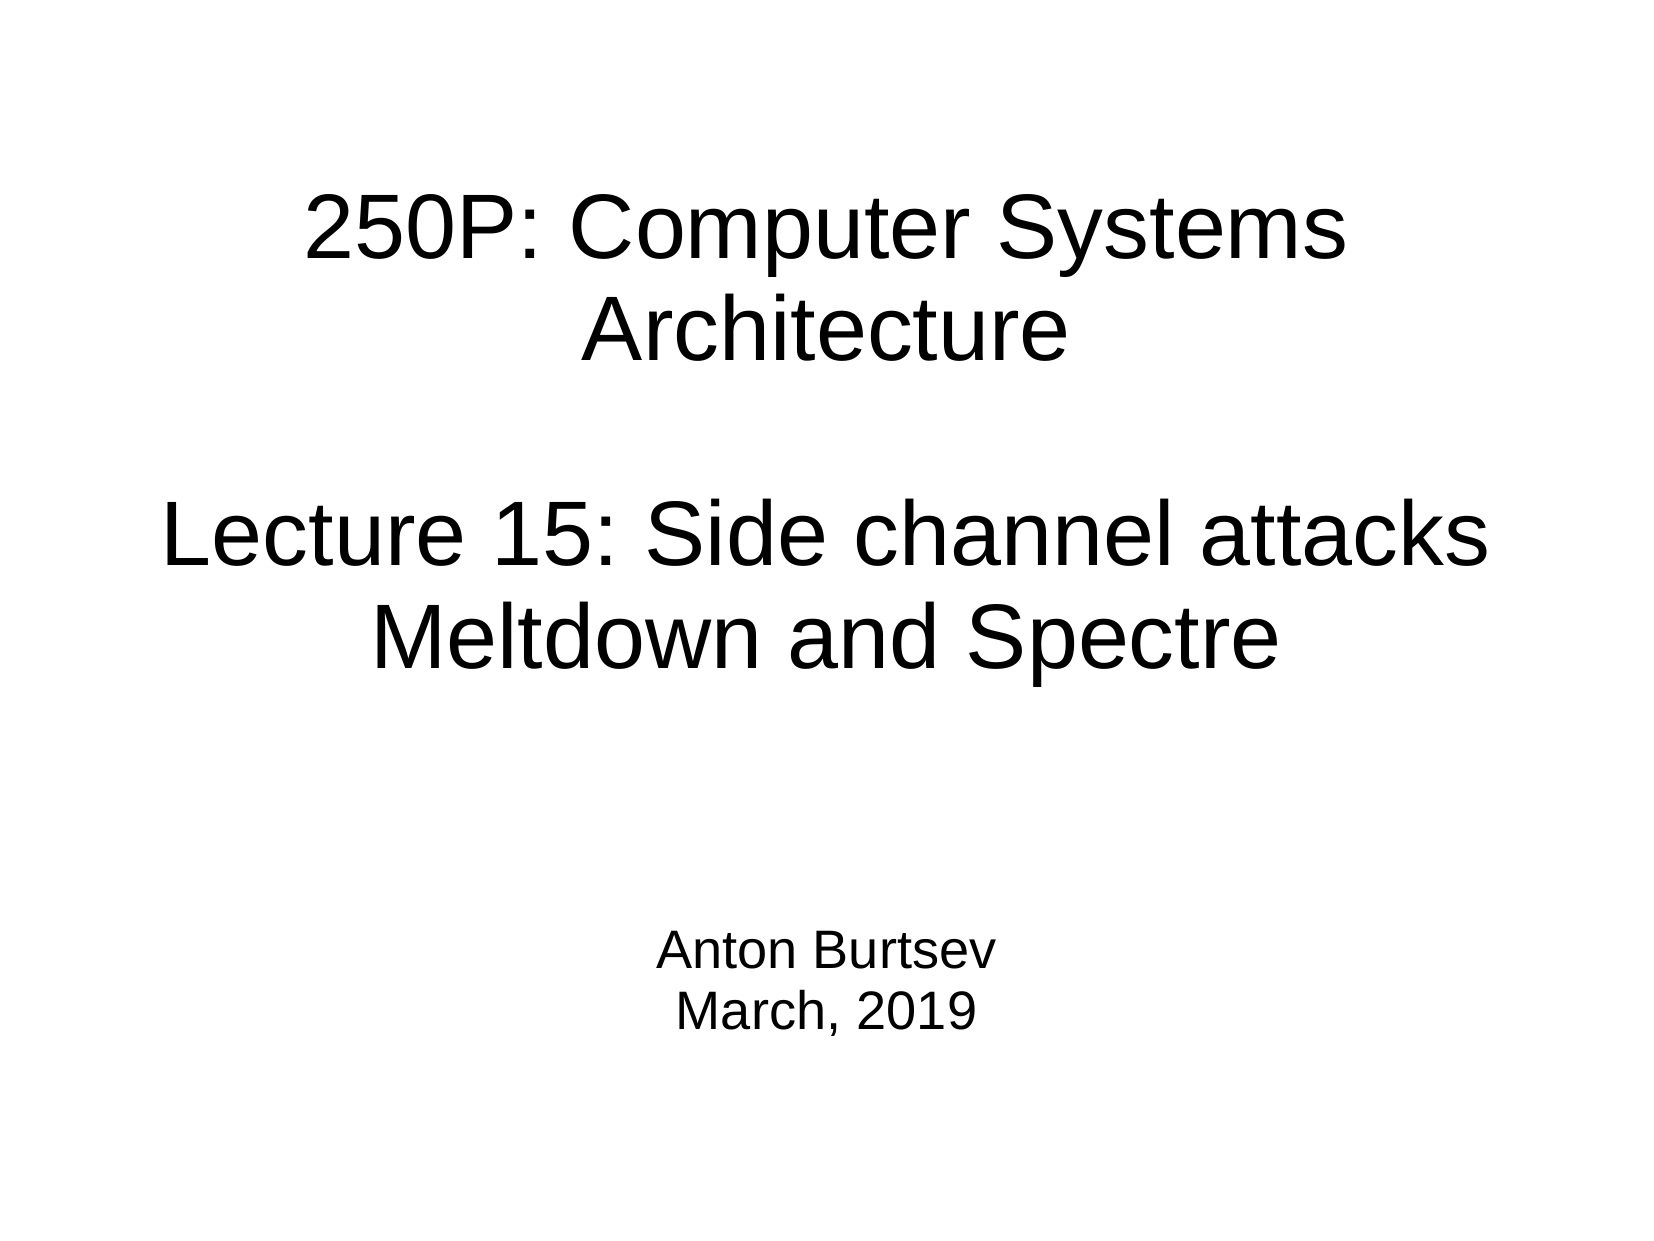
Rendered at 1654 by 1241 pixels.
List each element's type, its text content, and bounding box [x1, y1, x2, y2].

subtitle Anton Burtsev March, 2019 [82, 637, 1571, 1109]
title 250P: Computer Systems Architecture Lecture 15: Side channel attacks Meltdown and Spectre [82, 113, 1571, 637]
